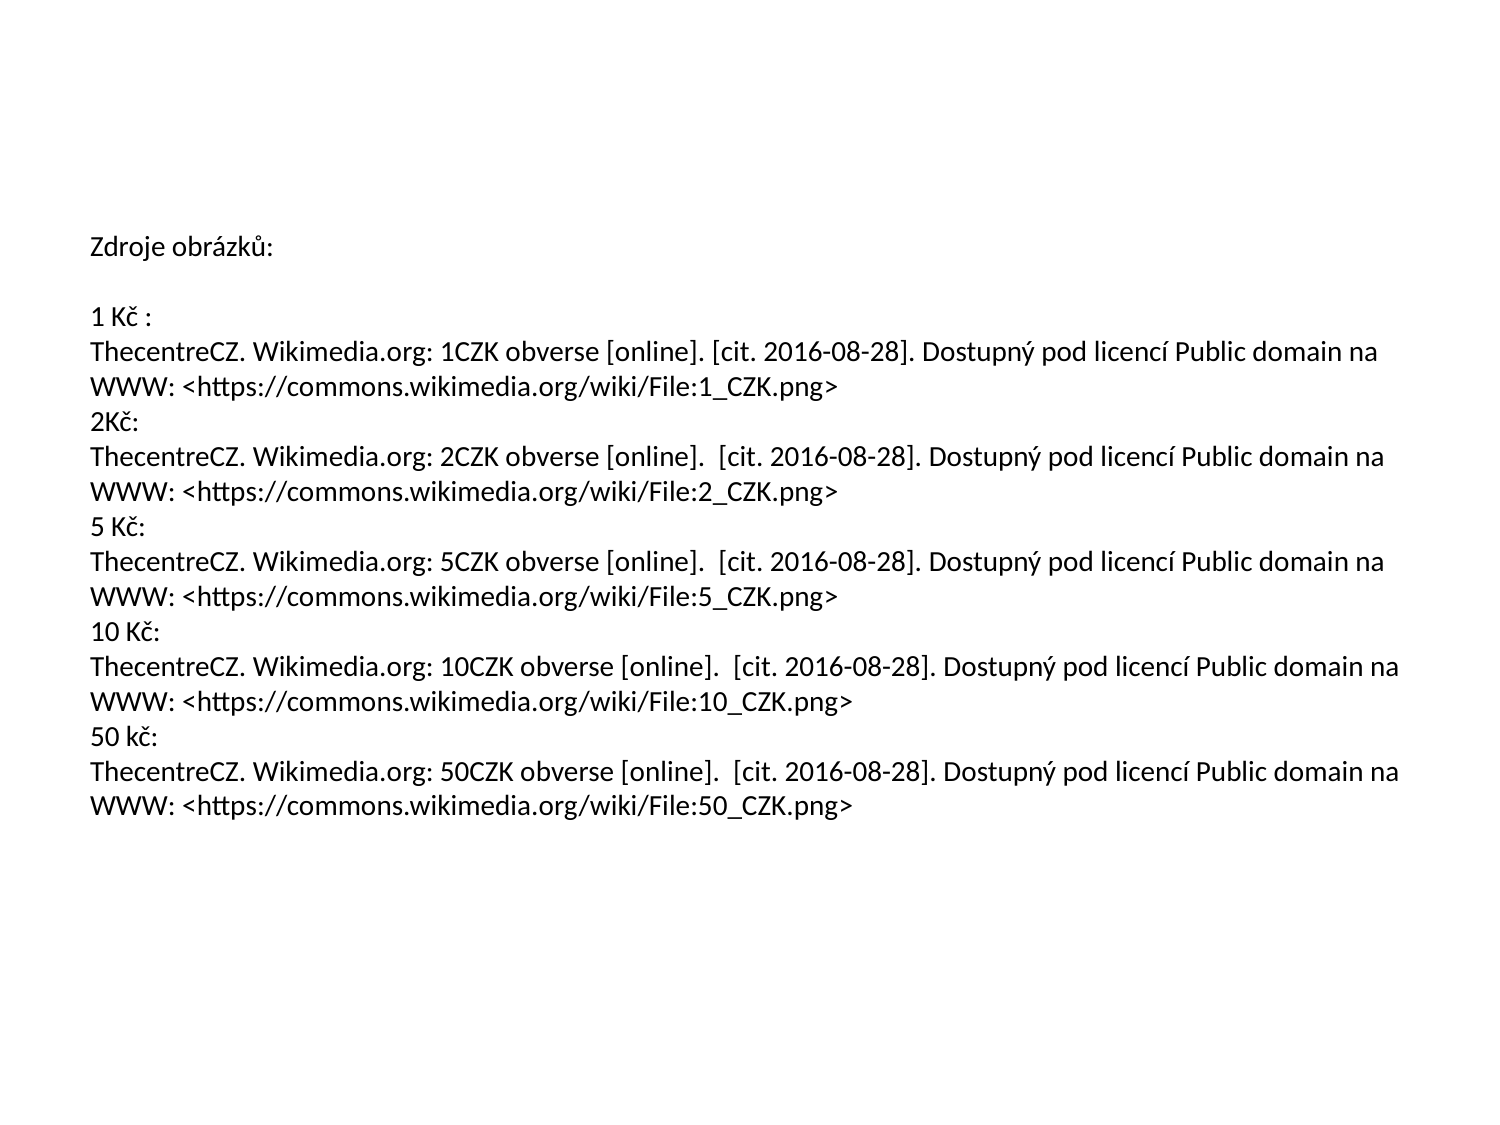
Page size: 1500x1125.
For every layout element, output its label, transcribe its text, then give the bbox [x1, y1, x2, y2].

title Zdroje obrázků: 1 Kč : ThecentreCZ. Wikimedia.org: 1CZK obverse [online]. [cit. 2016-08-28]. Dostupný pod licencí Public domain na WWW: <https://commons.wikimedia.org/wiki/File:1_CZK.png> 2Kč: ThecentreCZ. Wikimedia.org: 2CZK obverse [online]. [cit. 2016-08-28]. Dostupný pod licencí Public domain na WWW: <https://commons.wikimedia.org/wiki/File:2_CZK.png> 5 Kč: ThecentreCZ. Wikimedia.org: 5CZK obverse [online]. [cit. 2016-08-28]. Dostupný pod licencí Public domain na WWW: <https://commons.wikimedia.org/wiki/File:5_CZK.png> 10 Kč: ThecentreCZ. Wikimedia.org: 10CZK obverse [online]. [cit. 2016-08-28]. Dostupný pod licencí Public domain na WWW: <https://commons.wikimedia.org/wiki/File:10_CZK.png> 50 kč: ThecentreCZ. Wikimedia.org: 50CZK obverse [online]. [cit. 2016-08-28]. Dostupný pod licencí Public domain na WWW: <https://commons.wikimedia.org/wiki/File:50_CZK.png> [75, 45, 1426, 950]
